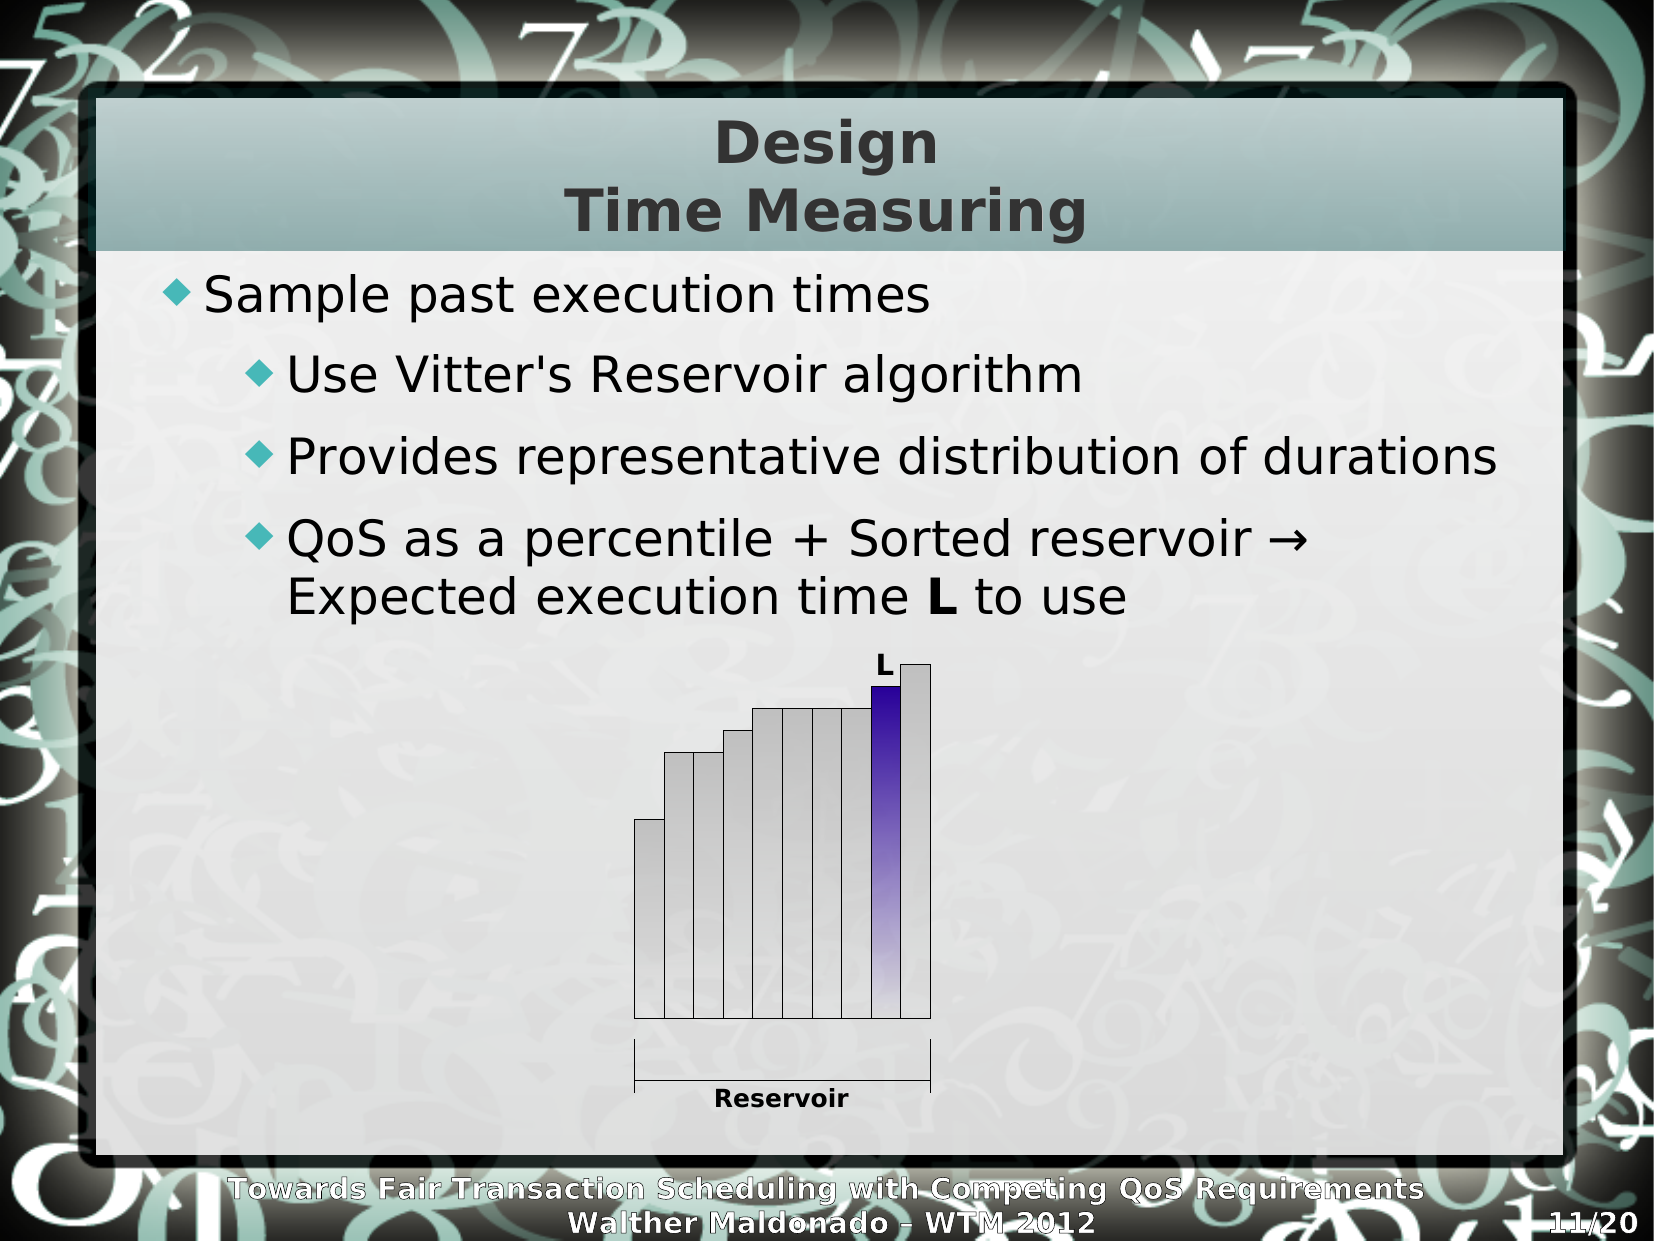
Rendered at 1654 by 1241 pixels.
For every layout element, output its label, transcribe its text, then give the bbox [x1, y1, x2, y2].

title Design Time Measuring [103, 103, 1551, 251]
text_box [634, 664, 931, 1019]
list Sample past execution times Use Vitter's Reservoir algorithm Provides representative distribution of durations QoS as a percentile + Sorted reservoir → Expected execution time L to use [103, 265, 1551, 1152]
picture [0, 0, 1654, 1241]
text_box L [860, 641, 911, 691]
